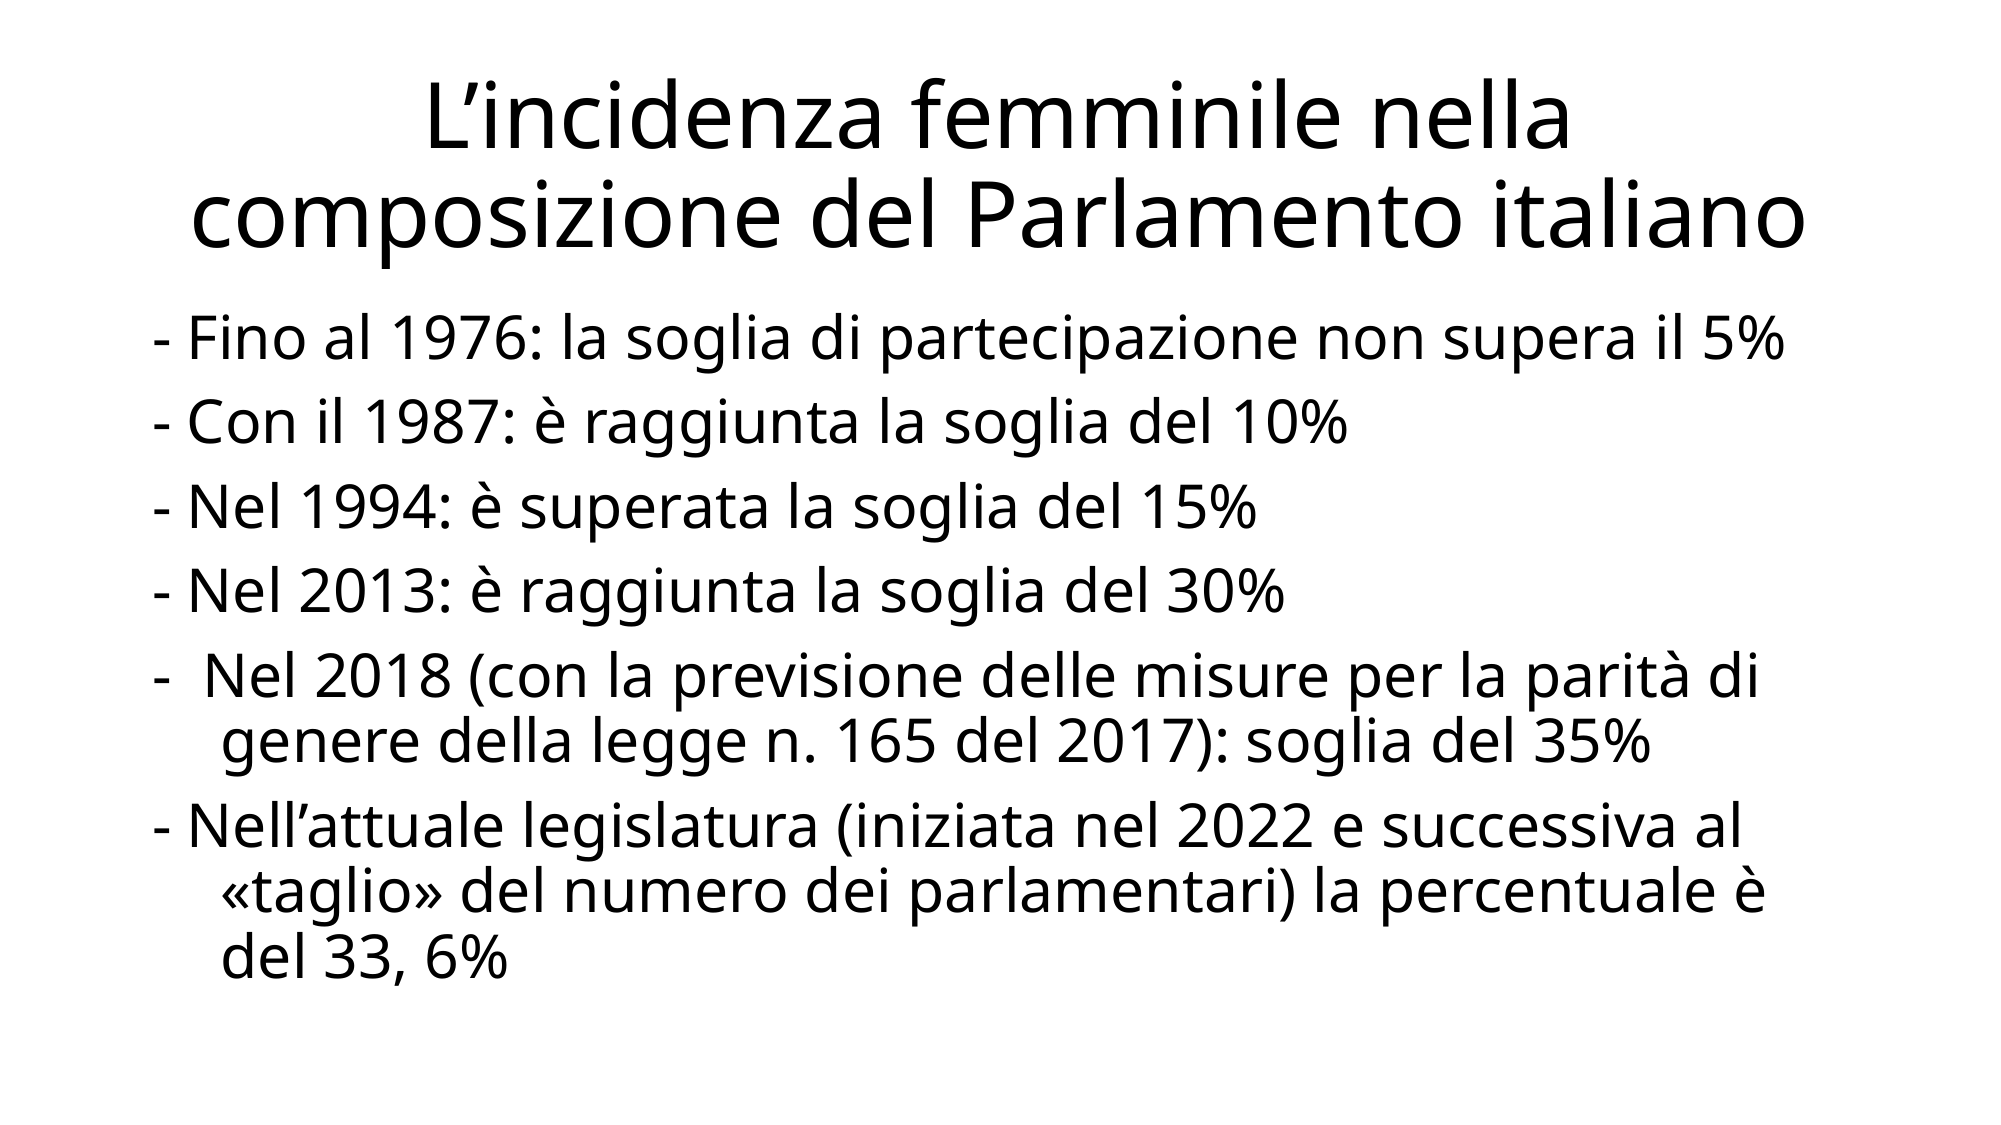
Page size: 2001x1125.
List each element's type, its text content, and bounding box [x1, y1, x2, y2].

title L’incidenza femminile nella composizione del Parlamento italiano [137, 59, 1863, 278]
list Fino al 1976: la soglia di partecipazione non supera il 5% Con il 1987: è raggiunta la soglia del 10% Nel 1994: è superata la soglia del 15% Nel 2013: è raggiunta la soglia del 30% Nel 2018 (con la previsione delle misure per la parità di genere della legge n. 165 del 2017): soglia del 35% Nell’attuale legislatura (iniziata nel 2022 e successiva al «taglio» del numero dei parlamentari) la percentuale è del 33, 6% [137, 299, 1863, 1014]
